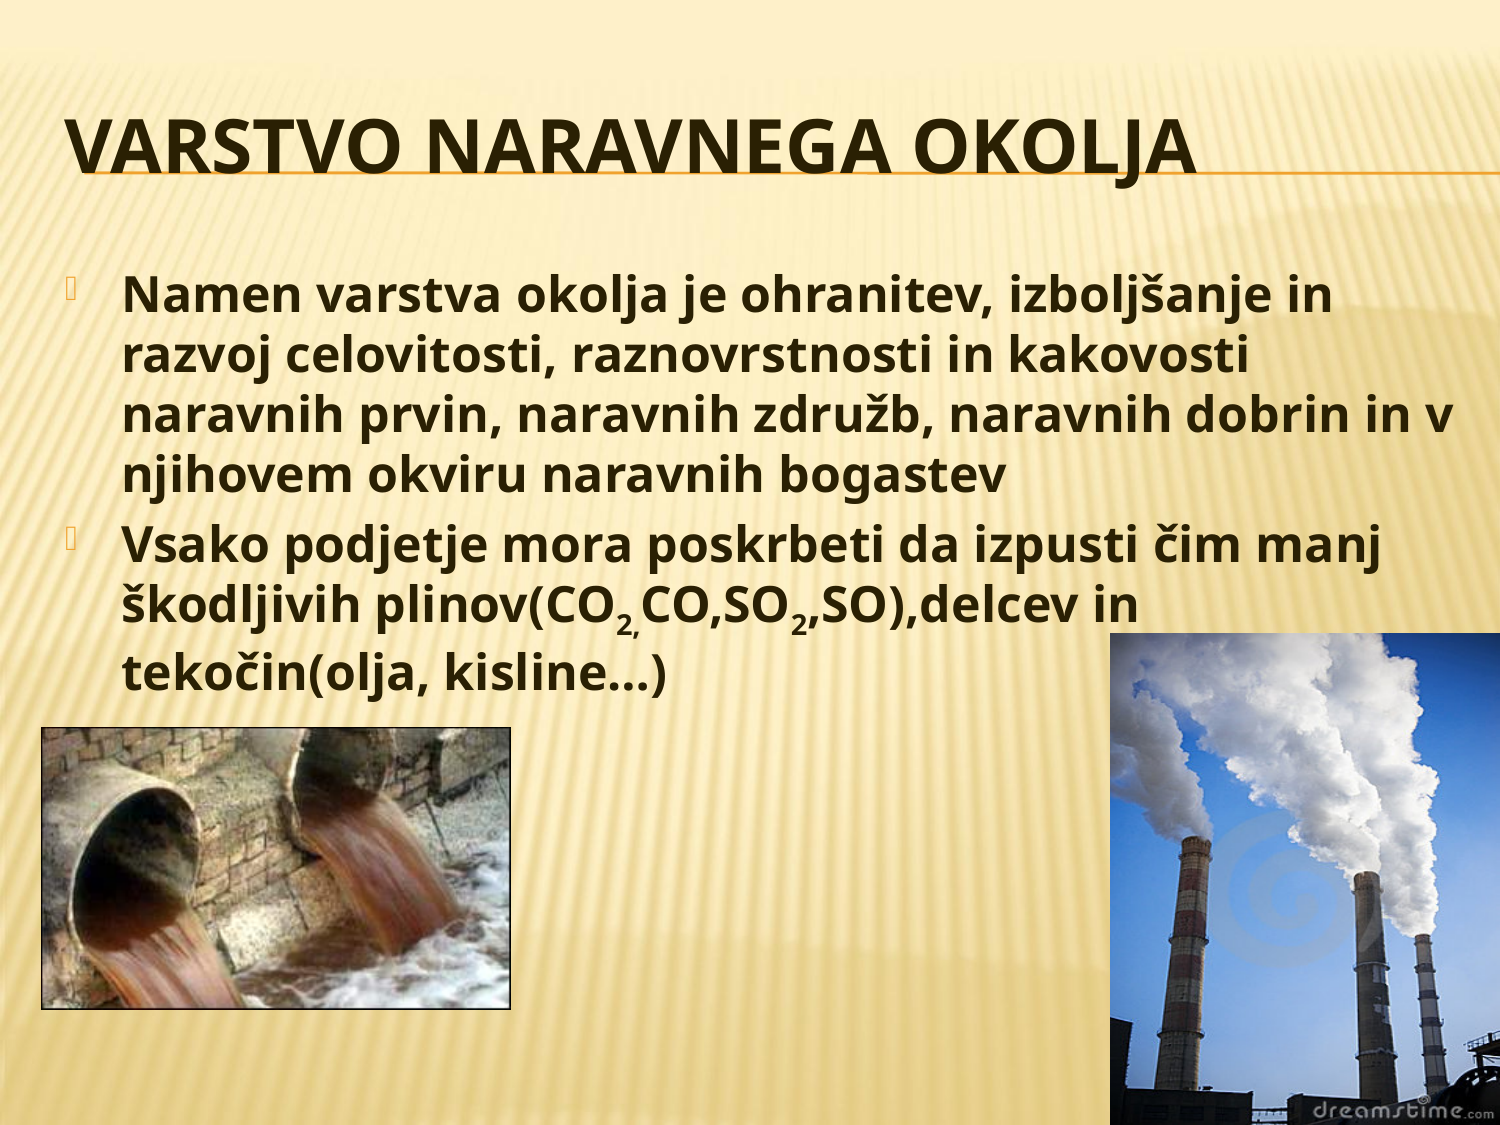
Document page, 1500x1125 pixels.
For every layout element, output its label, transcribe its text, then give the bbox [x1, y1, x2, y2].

title Varstvo naravnega okolja [50, 75, 1475, 213]
list Namen varstva okolja je ohranitev, izboljšanje in razvoj celovitosti, raznovrstnosti in kakovosti naravnih prvin, naravnih združb, naravnih dobrin in v njihovem okviru naravnih bogastev Vsako podjetje mora poskrbeti da izpusti čim manj škodljivih plinov(CO2,CO,SO2,SO),delcev in tekočin(olja, kisline…) [50, 254, 1475, 998]
picture [0, 0, 1500, 1125]
